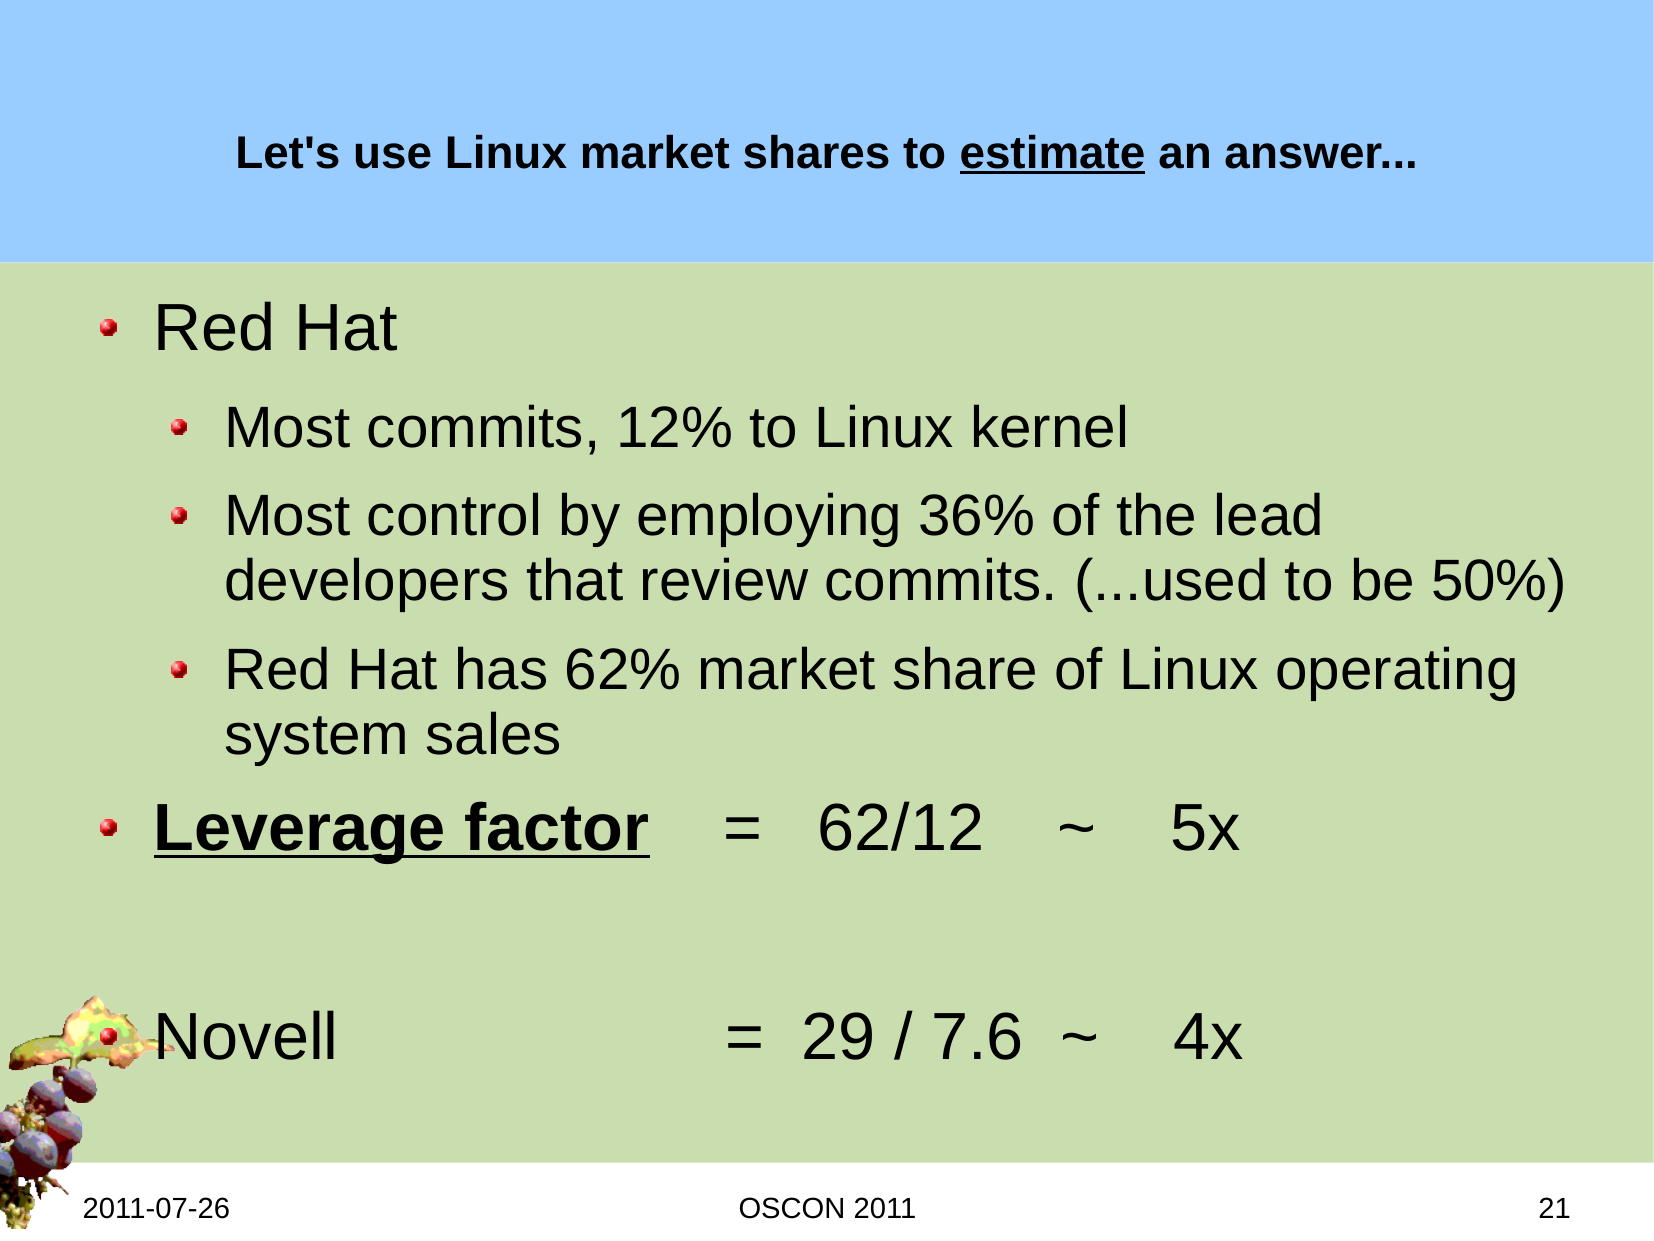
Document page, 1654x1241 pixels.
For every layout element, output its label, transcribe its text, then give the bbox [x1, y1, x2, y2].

list Red Hat Most commits, 12% to Linux kernel Most control by employing 36% of the lead developers that review commits. (...used to be 50%) Red Hat has 62% market share of Linux operating system sales Leverage factor = 62/12 ~ 5x Novell = 29 / 7.6 ~ 4x [82, 290, 1571, 1109]
picture [0, 990, 188, 1229]
title Let's use Linux market shares to estimate an answer... [82, 49, 1571, 257]
